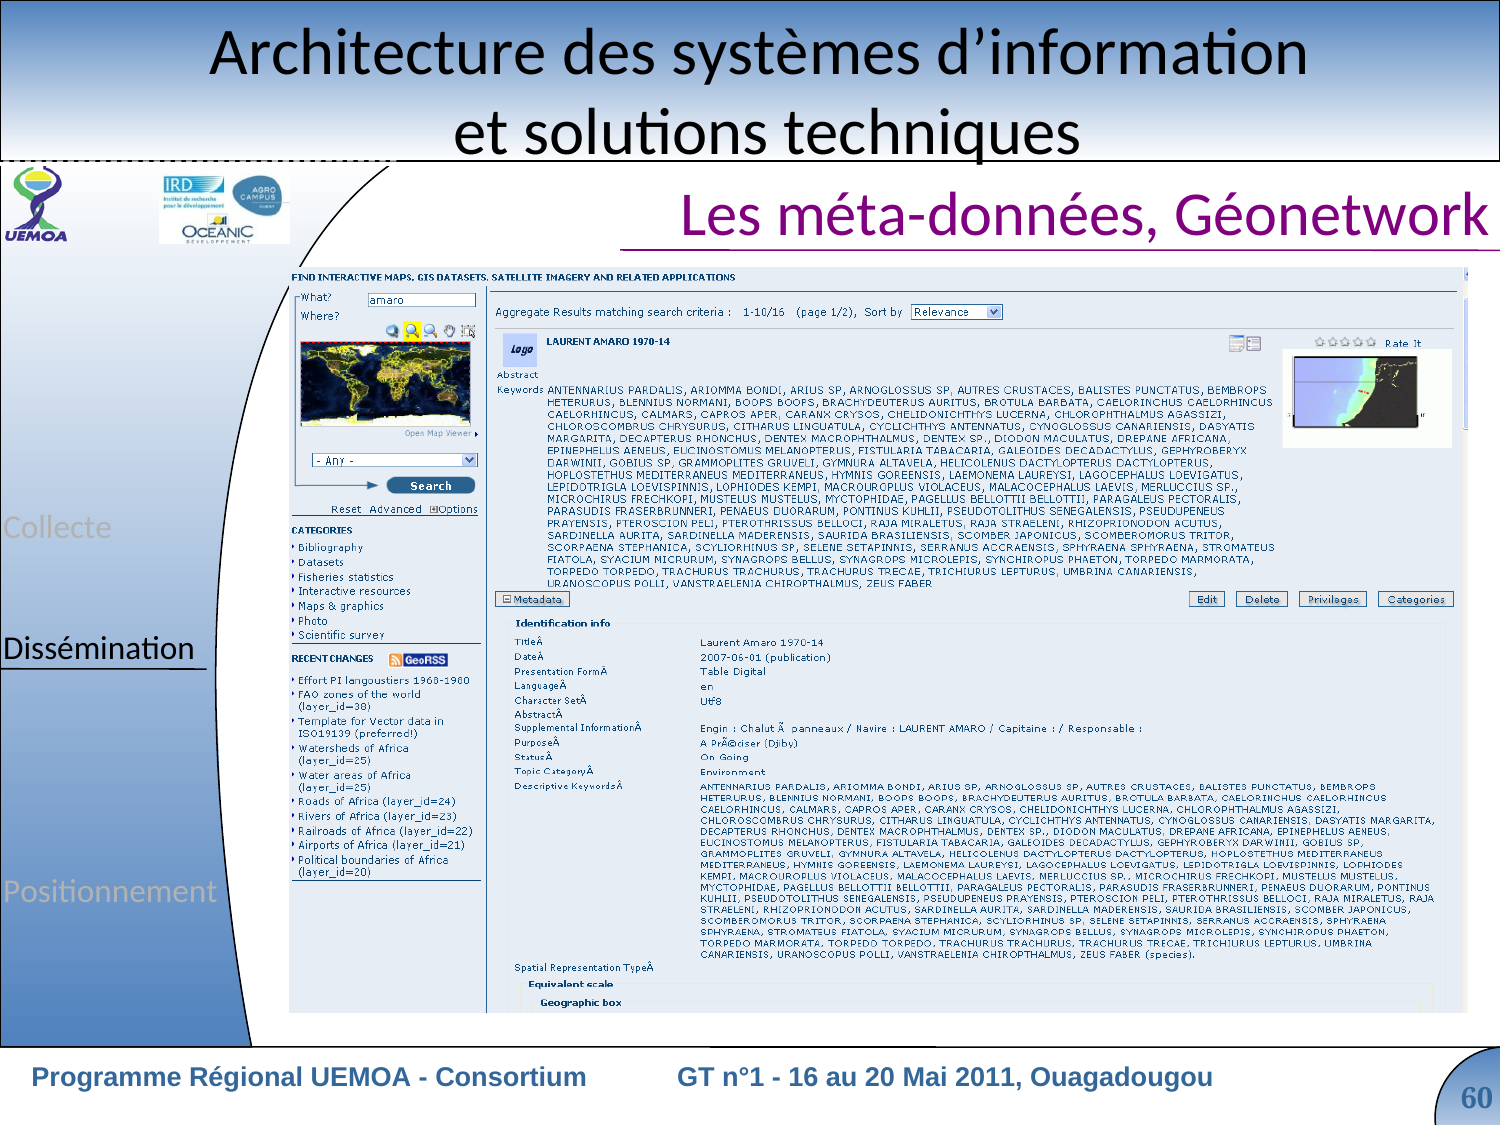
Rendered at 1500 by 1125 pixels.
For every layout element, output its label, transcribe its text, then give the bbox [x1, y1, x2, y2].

text_box Architecture des systèmes d’information et solutions techniques [53, 0, 1483, 161]
text_box Les méta-données, Géonetwork [265, 165, 1500, 256]
picture [159, 173, 265, 244]
picture [289, 267, 1468, 1013]
picture [0, 166, 73, 244]
text_box Collecte Dissémination Positionnement [0, 497, 314, 1039]
